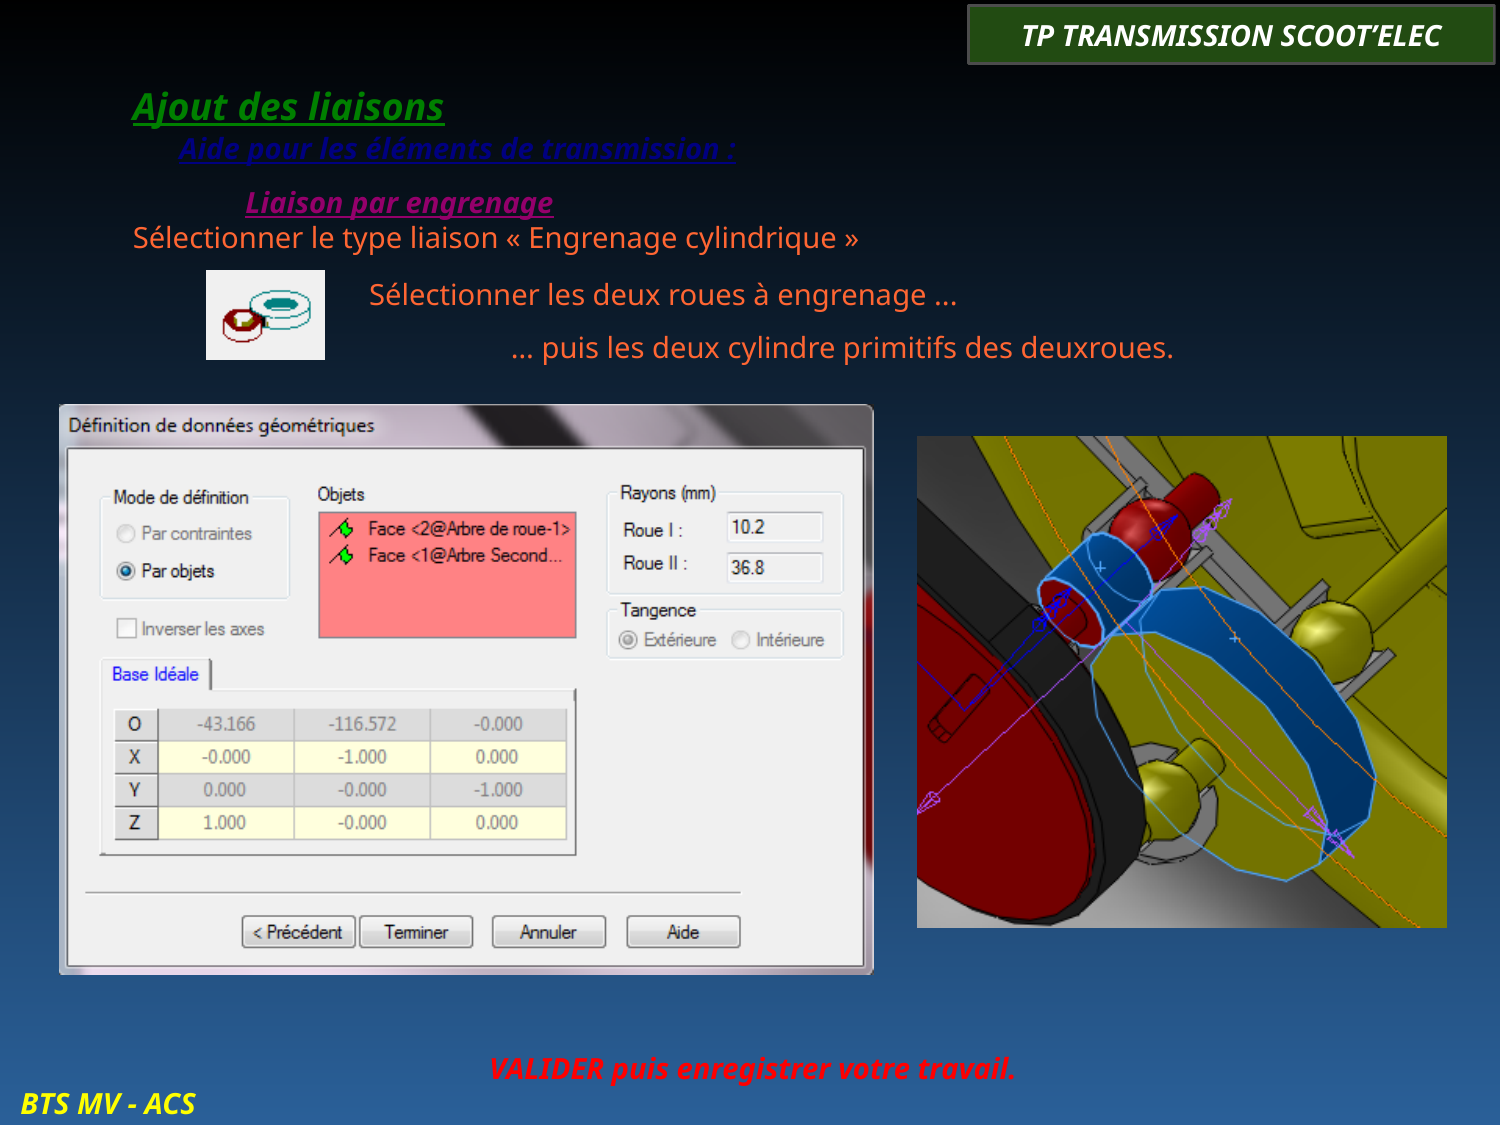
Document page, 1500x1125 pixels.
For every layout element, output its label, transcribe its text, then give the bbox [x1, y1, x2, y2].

text_box VALIDER puis enregistrer votre travail. [59, 1042, 1447, 1093]
text_box Sélectionner les deux roues à engrenage ... [354, 269, 1182, 319]
picture [59, 404, 874, 975]
picture [917, 436, 1447, 928]
text_box Ajout des liaisons [118, 75, 1446, 136]
text_box Aide pour les éléments de transmission : [164, 123, 1241, 174]
text_box Liaison par engrenage Sélectionner le type liaison « Engrenage cylindrique » [118, 177, 1194, 262]
text_box … puis les deux cylindre primitifs des deuxroues. [496, 322, 1323, 373]
picture [206, 270, 325, 361]
